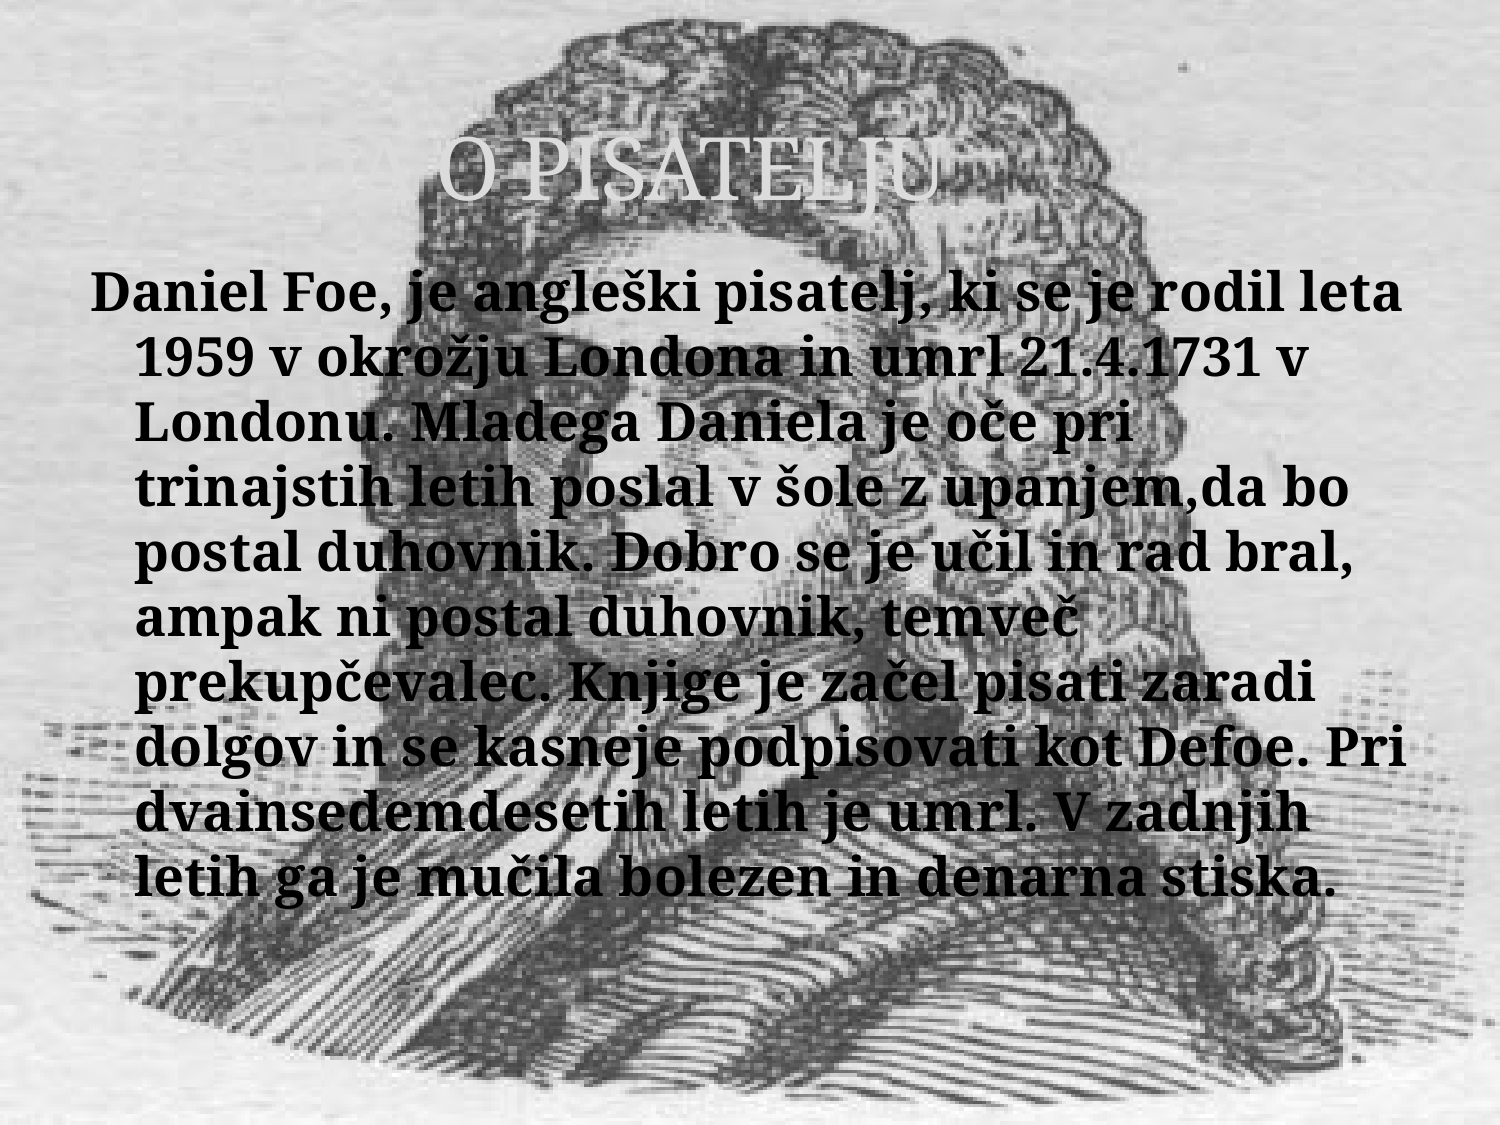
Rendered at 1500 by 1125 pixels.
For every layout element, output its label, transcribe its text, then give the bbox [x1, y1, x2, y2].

title BESEDA O PISATELJU [75, 24, 1425, 225]
list Daniel Foe, je angleški pisatelj, ki se je rodil leta 1959 v okrožju Londona in umrl 21.4.1731 v Londonu. Mladega Daniela je oče pri trinajstih letih poslal v šole z upanjem,da bo postal duhovnik. Dobro se je učil in rad bral, ampak ni postal duhovnik, temveč prekupčevalec. Knjige je začel pisati zaradi dolgov in se kasneje podpisovati kot Defoe. Pri dvainsedemdesetih letih je umrl. V zadnjih letih ga je mučila bolezen in denarna stiska. [75, 249, 1425, 1000]
picture [0, 0, 1500, 1125]
